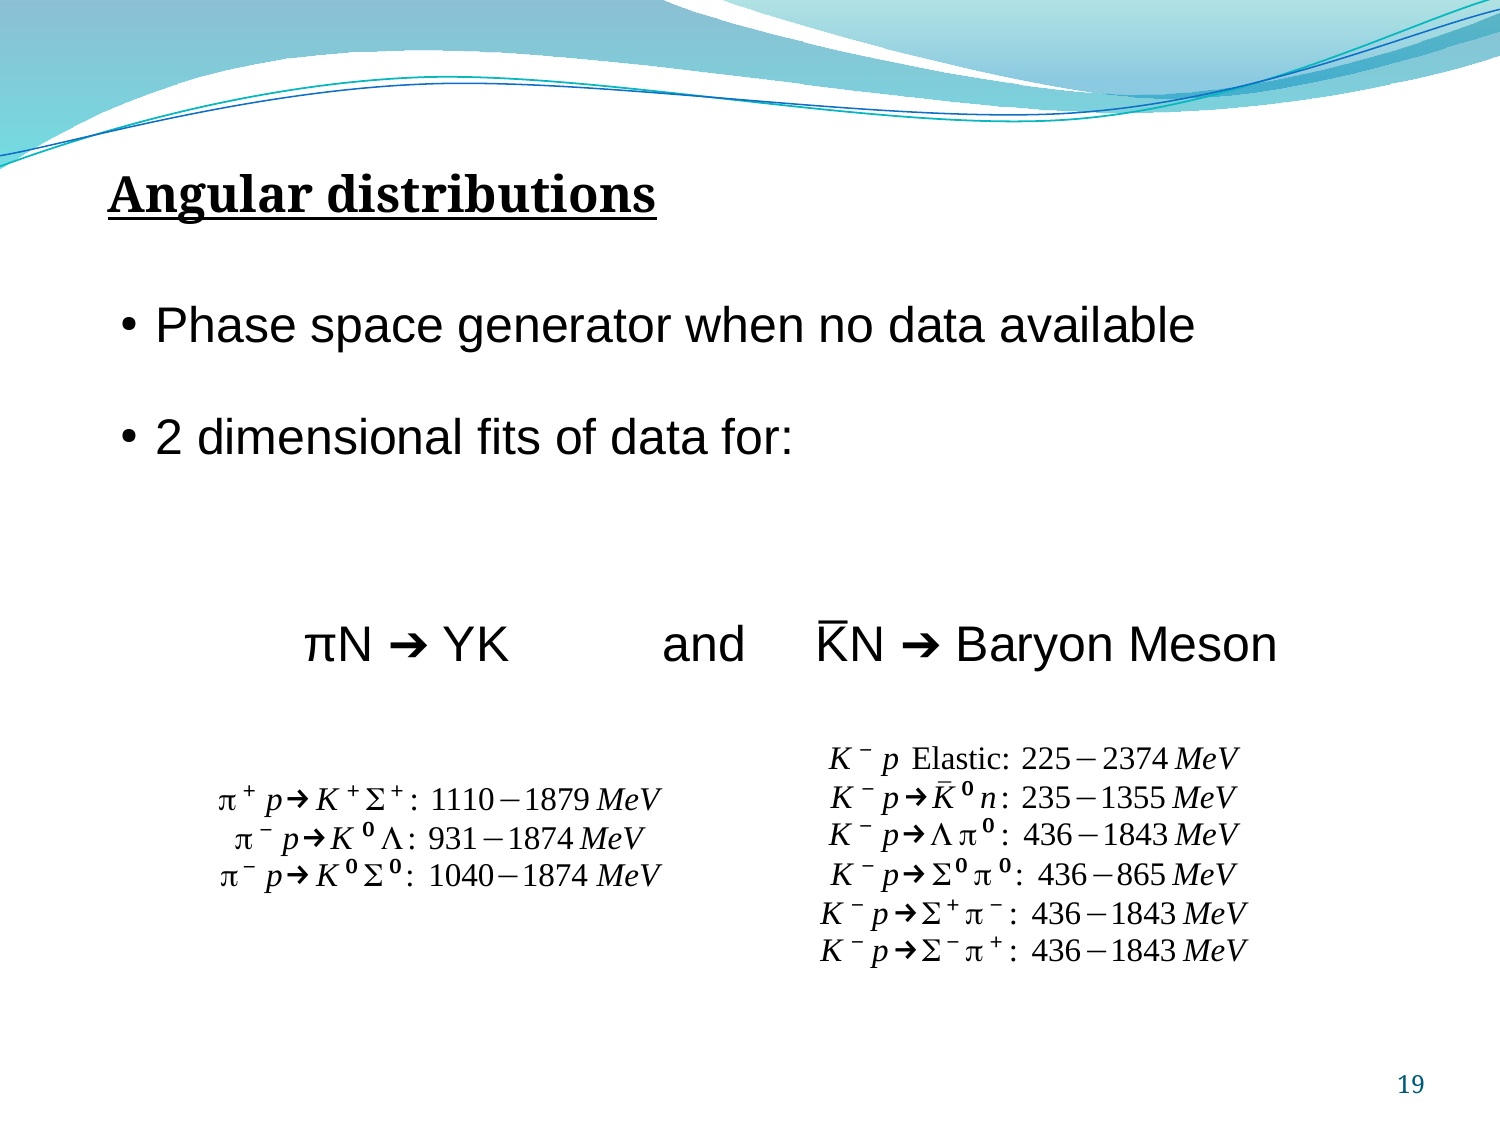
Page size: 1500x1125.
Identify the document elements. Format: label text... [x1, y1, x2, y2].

chart [810, 740, 1259, 969]
chart [210, 780, 672, 895]
subtitle Phase space generator when no data available 2 dimensional fits of data for: [120, 185, 1396, 578]
text_box πN ➔ YK and K̅N ➔ Baryon Meson [268, 588, 1319, 701]
title Angular distributions [75, 162, 691, 225]
